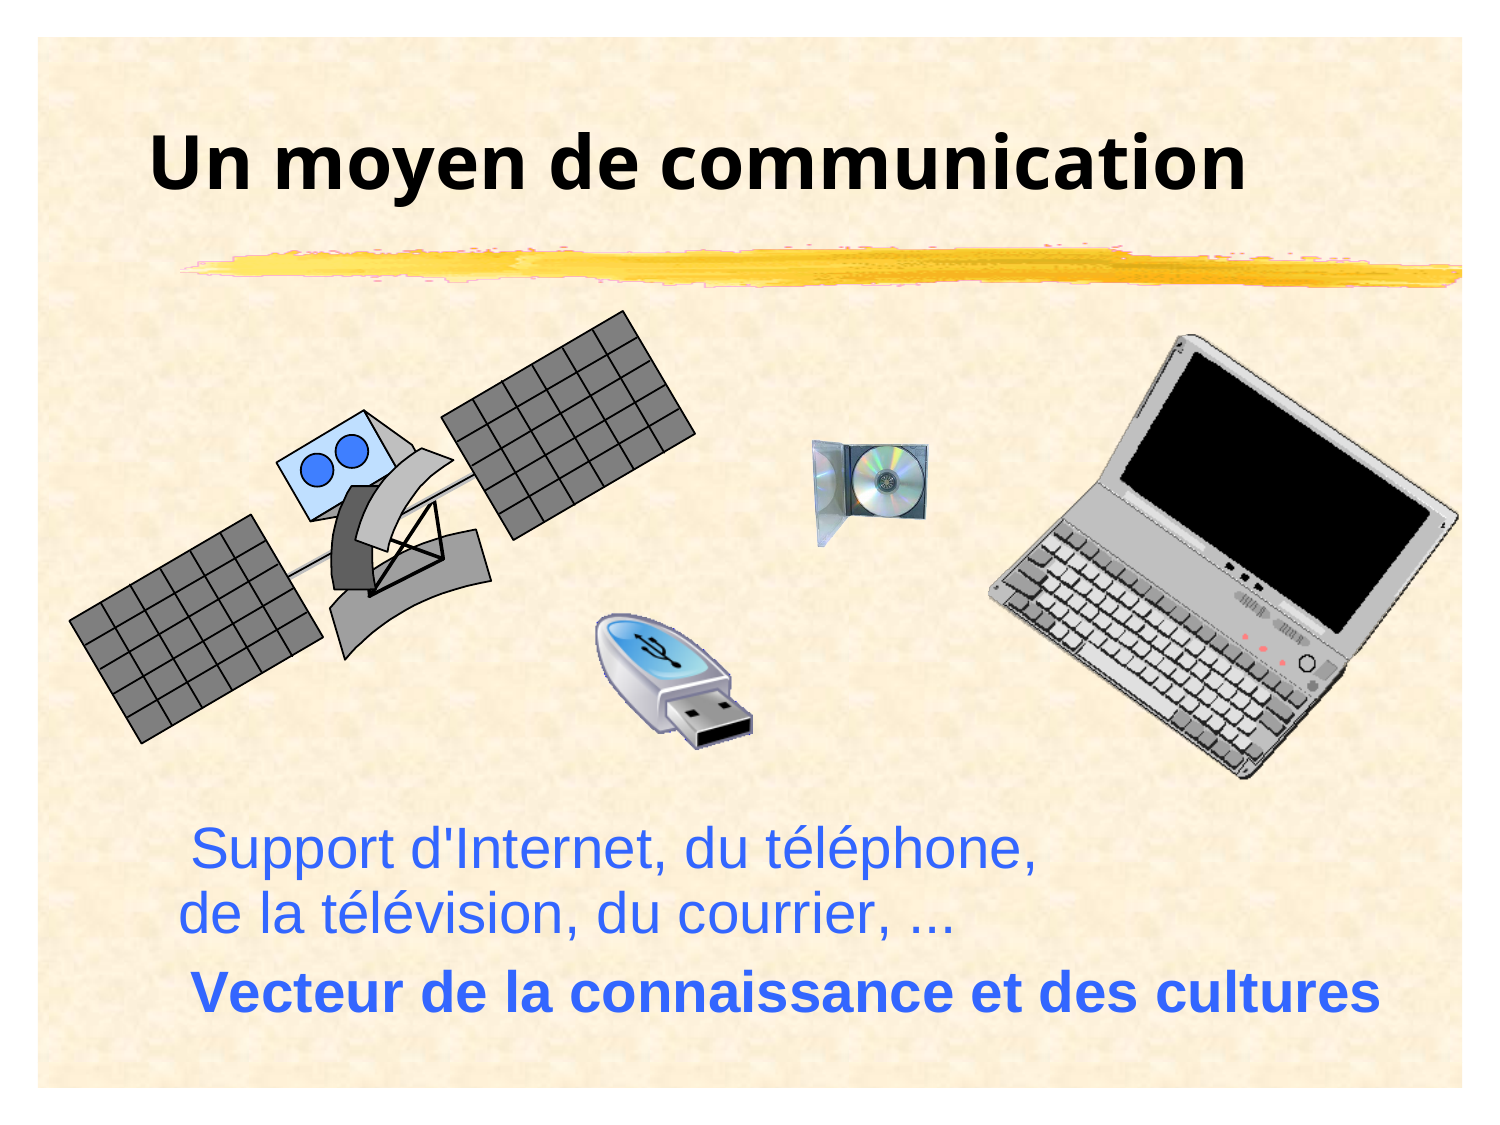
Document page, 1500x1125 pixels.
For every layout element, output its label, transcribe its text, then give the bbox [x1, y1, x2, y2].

title Un moyen de communication [132, 72, 1439, 248]
text_box Support d'Internet, du téléphone, de la télévision, du courrier, ... Vecteur de la connaissance et des cultures [163, 808, 1437, 1033]
picture [37, 37, 1463, 1088]
